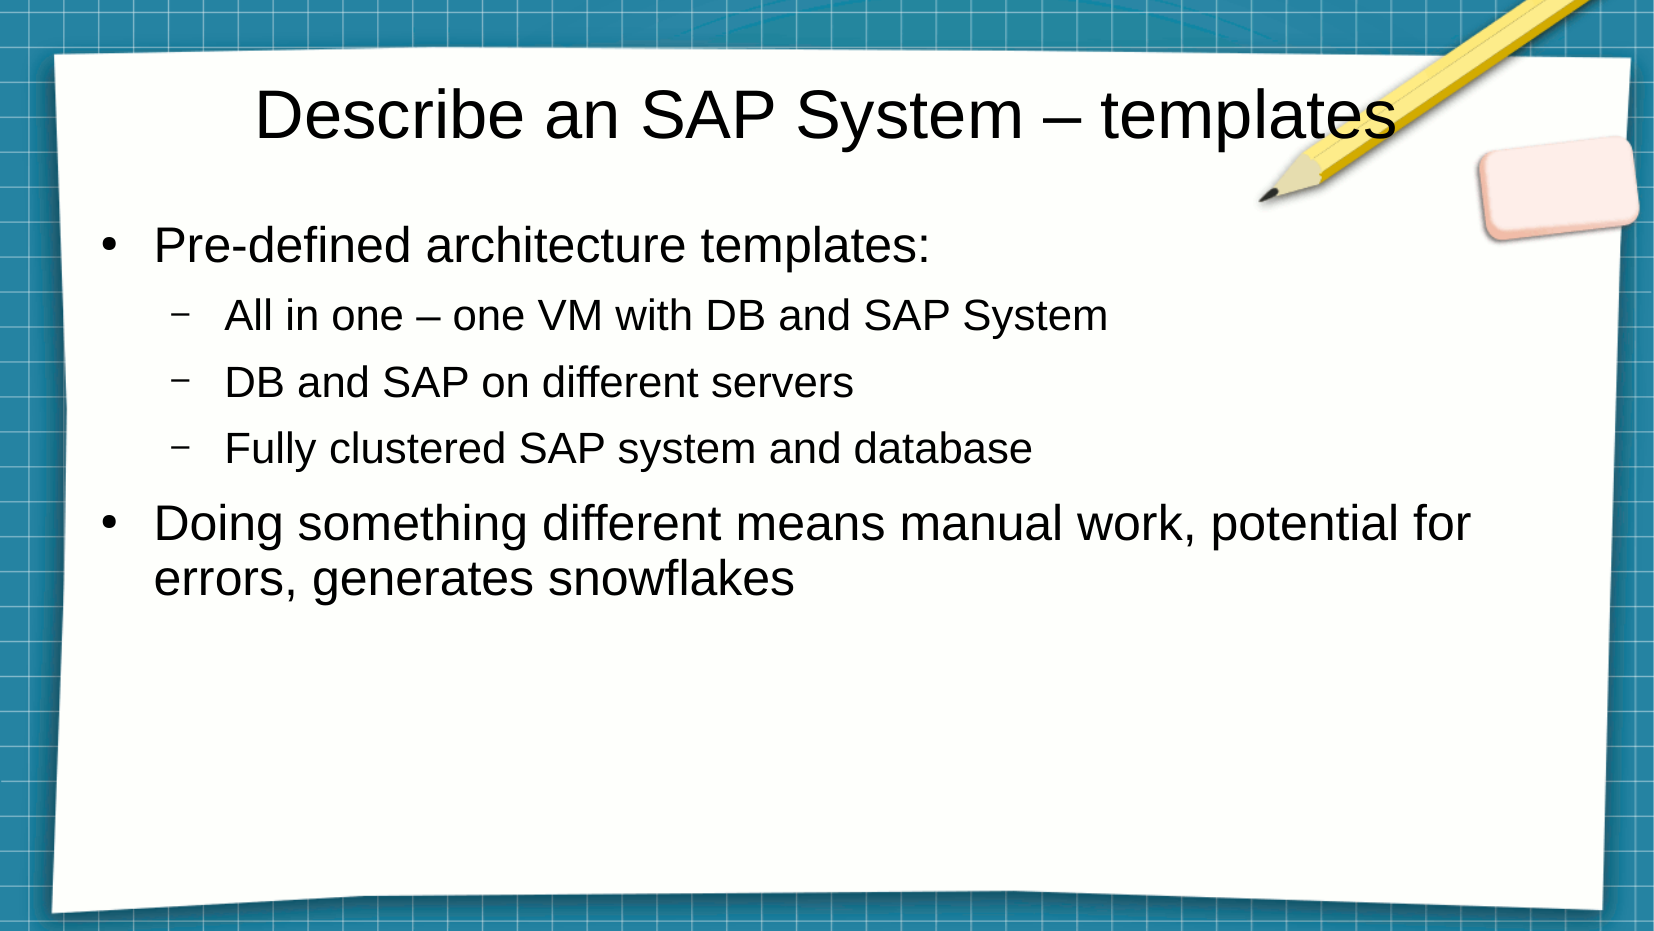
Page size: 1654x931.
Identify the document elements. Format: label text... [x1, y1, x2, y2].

title Describe an SAP System – templates [82, 37, 1571, 193]
picture [0, 0, 1654, 931]
list Pre-defined architecture templates: All in one – one VM with DB and SAP System DB and SAP on different servers Fully clustered SAP system and database Doing something different means manual work, potential for errors, generates snowflakes [82, 217, 1571, 758]
